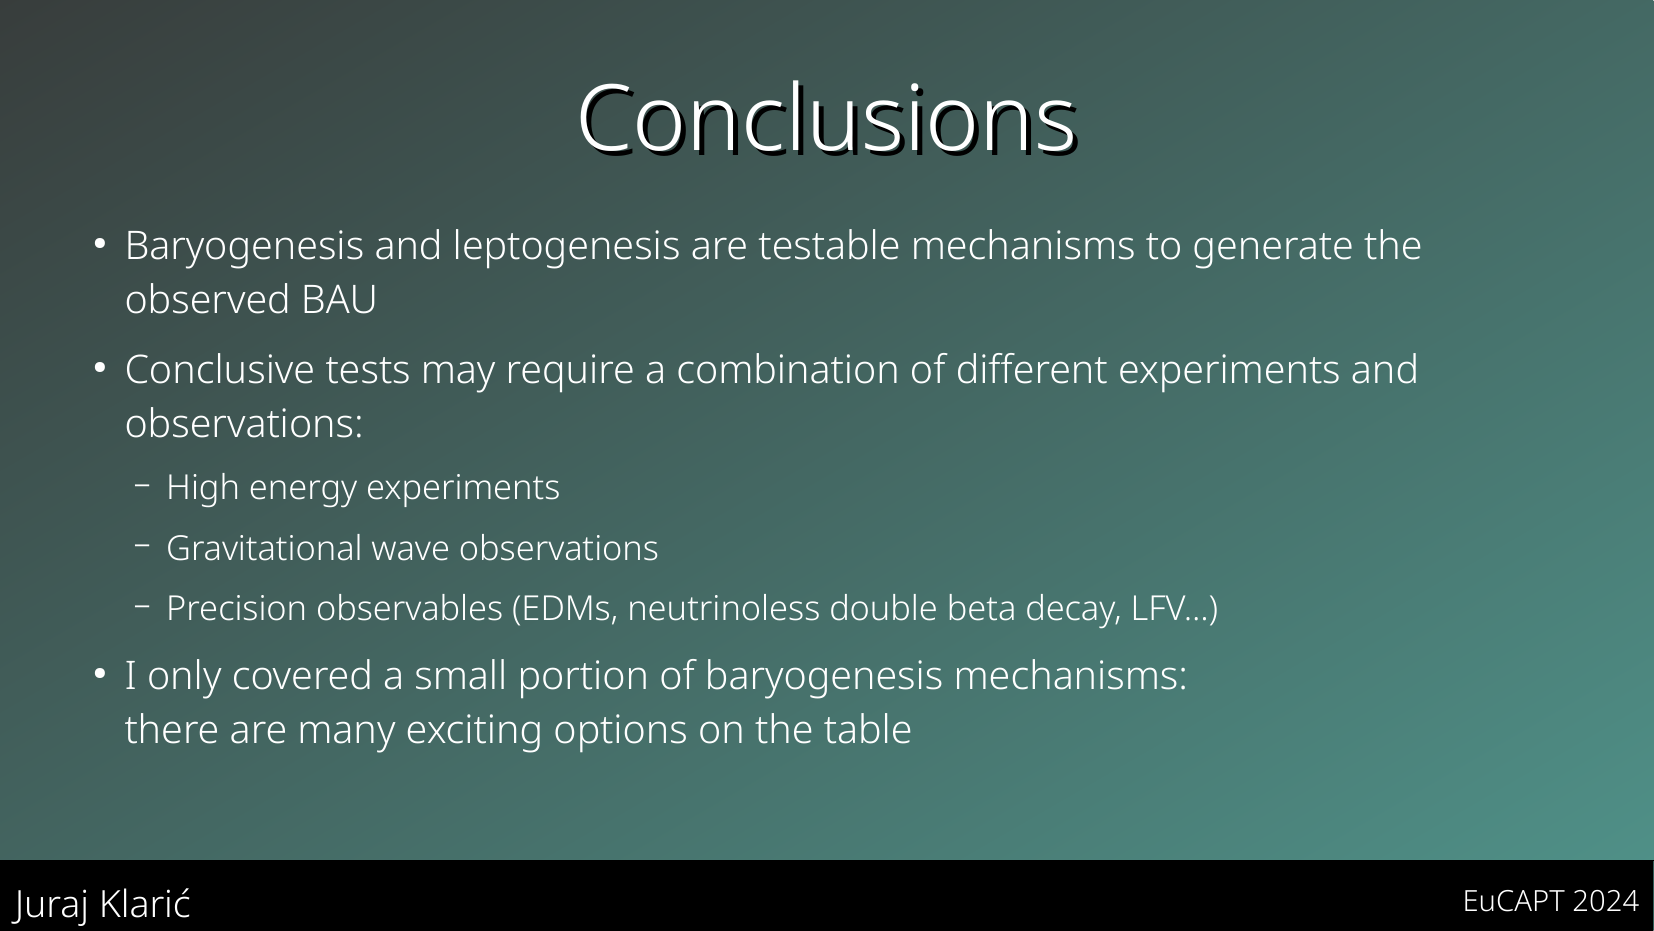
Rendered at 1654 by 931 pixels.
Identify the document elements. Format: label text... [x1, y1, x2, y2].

title Conclusions [82, 37, 1571, 193]
text_box [0, 860, 1654, 931]
text_box EuCAPT 2024 [1447, 872, 1654, 917]
list Baryogenesis and leptogenesis are testable mechanisms to generate the observed BAU Conclusive tests may require a combination of different experiments and observations: High energy experiments Gravitational wave observations Precision observables (EDMs, neutrinoless double beta decay, LFV...) I only covered a small portion of baryogenesis mechanisms: there are many exciting options on the table [82, 217, 1571, 758]
text_box Juraj Klarić [0, 870, 350, 923]
